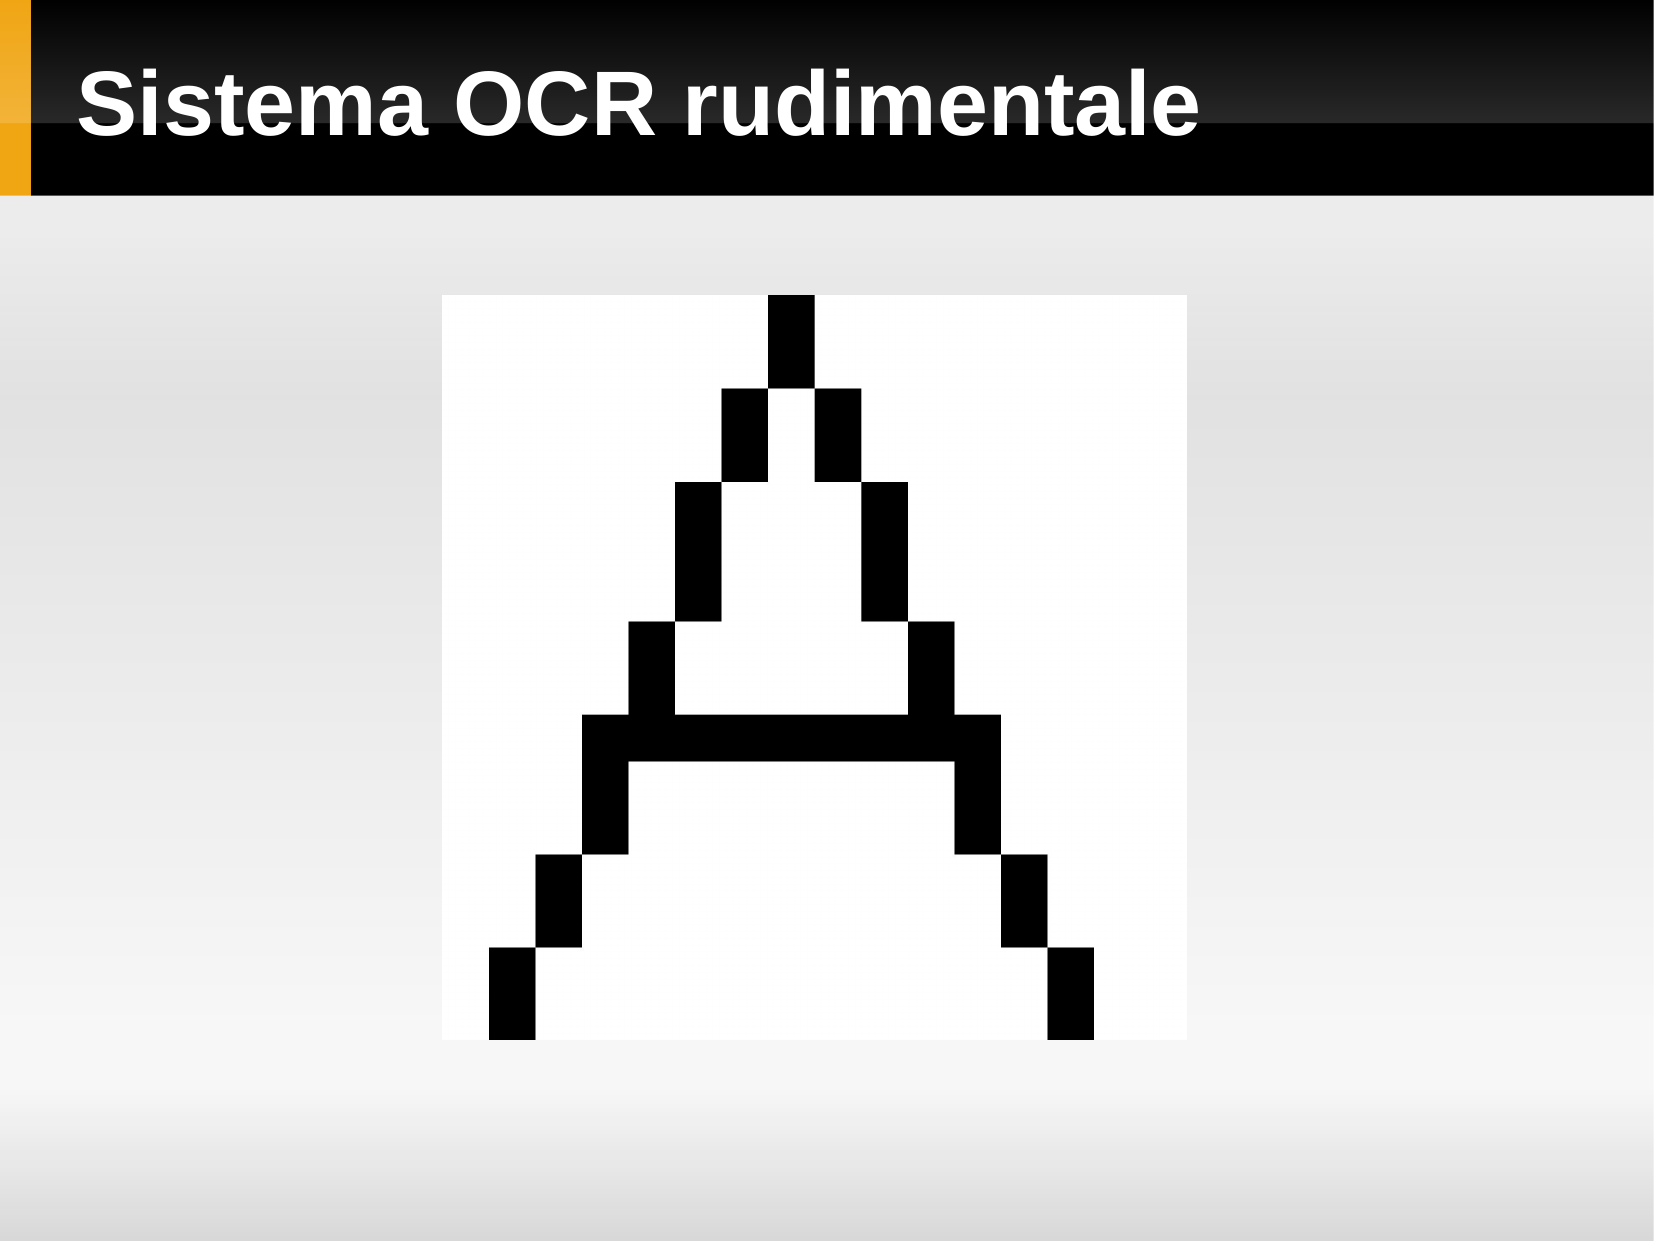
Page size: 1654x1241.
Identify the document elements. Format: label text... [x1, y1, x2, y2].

picture [0, 0, 1654, 1241]
title Sistema OCR rudimentale [76, 7, 1565, 200]
